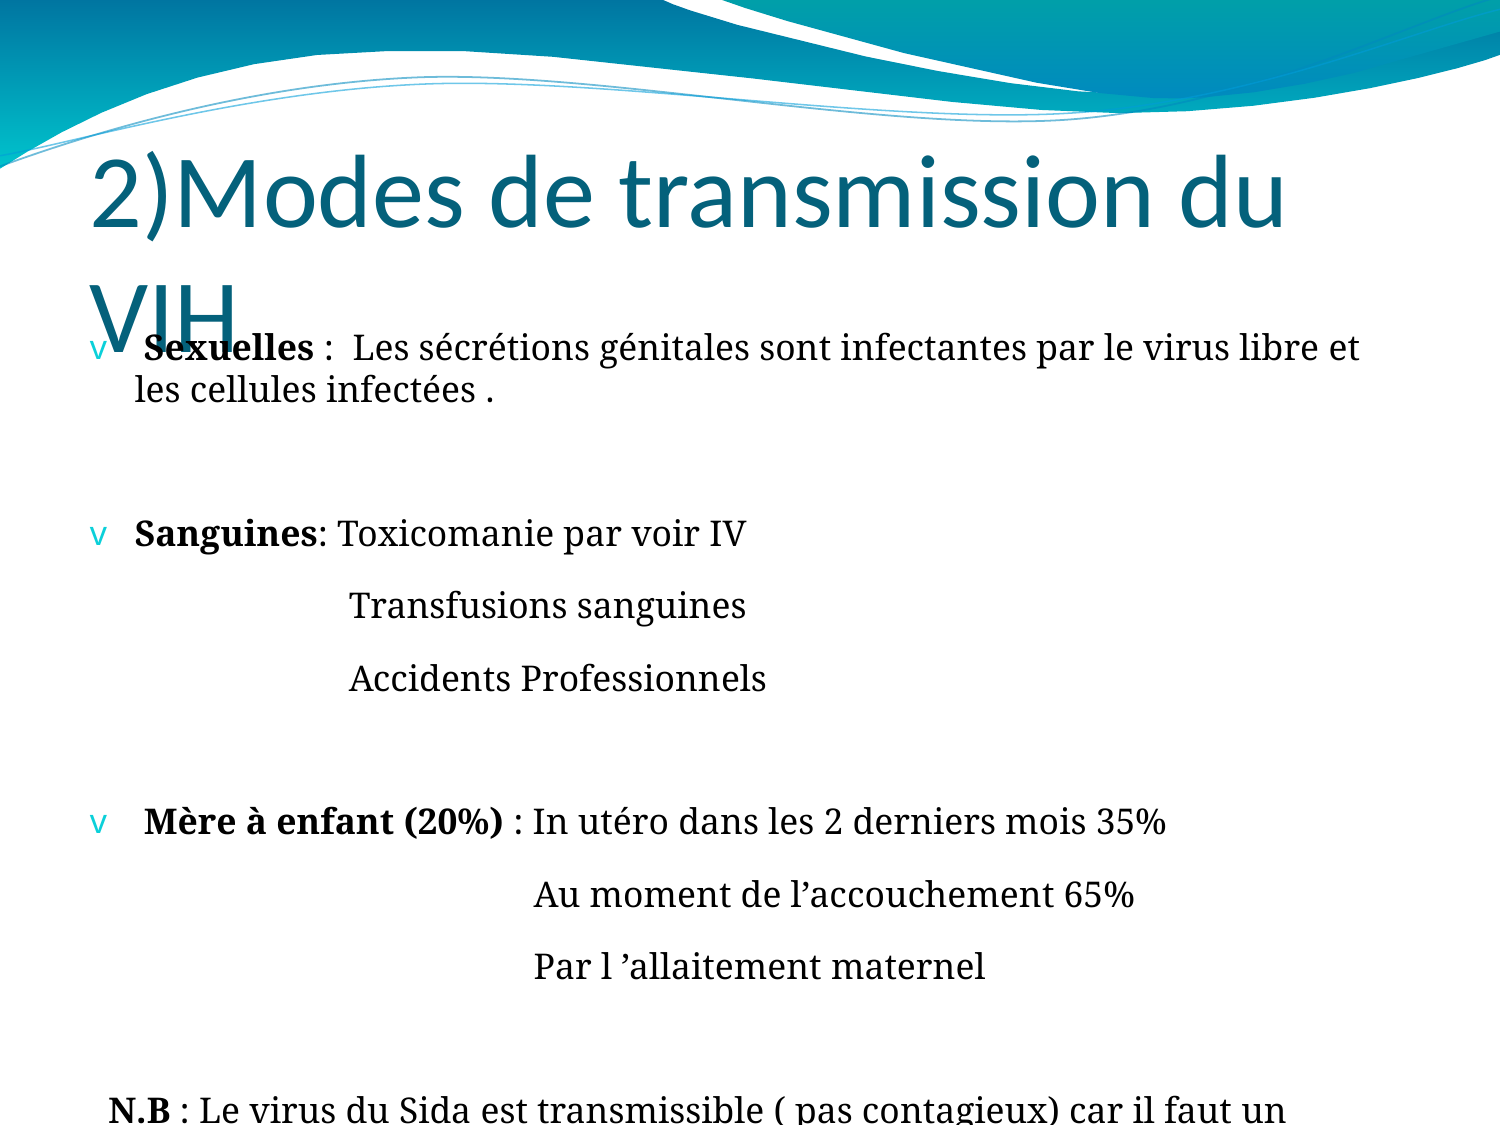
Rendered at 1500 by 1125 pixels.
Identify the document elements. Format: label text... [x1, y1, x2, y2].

title 2)Modes de transmission du VIH [75, 115, 1425, 303]
list Sexuelles : Les sécrétions génitales sont infectantes par le virus libre et les cellules infectées . Sanguines: Toxicomanie par voir IV Transfusions sanguines Accidents Professionnels Mère à enfant (20%) : In utéro dans les 2 derniers mois 35% Au moment de l’accouchement 65% Par l ’allaitement maternel N.B : Le virus du Sida est transmissible ( pas contagieux) car il faut un contact plus proche que le simple fait de se parler . [75, 317, 1425, 1038]
